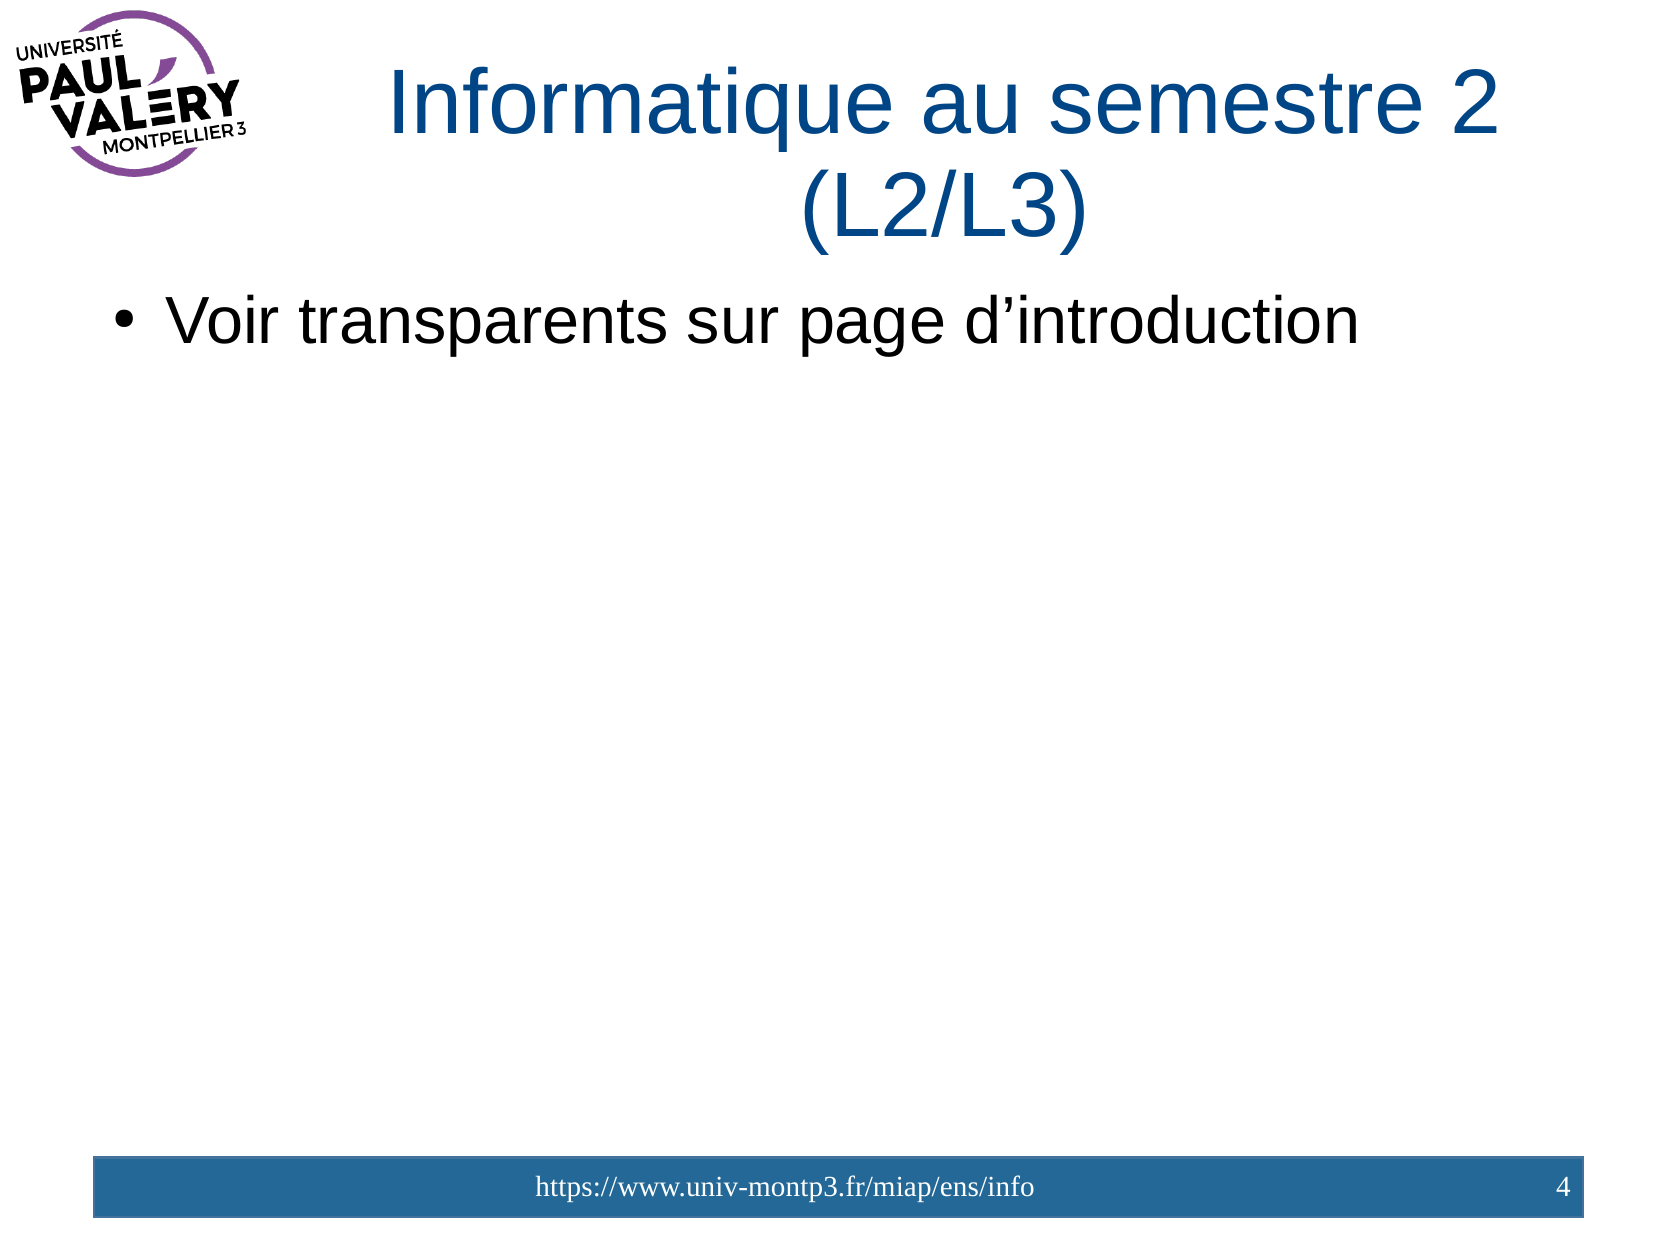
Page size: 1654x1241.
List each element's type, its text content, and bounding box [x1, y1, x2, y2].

picture [0, 0, 262, 188]
title Informatique au semestre 2 (L2/L3) [318, 50, 1571, 256]
list Voir transparents sur page d’introduction [94, 283, 1583, 1129]
